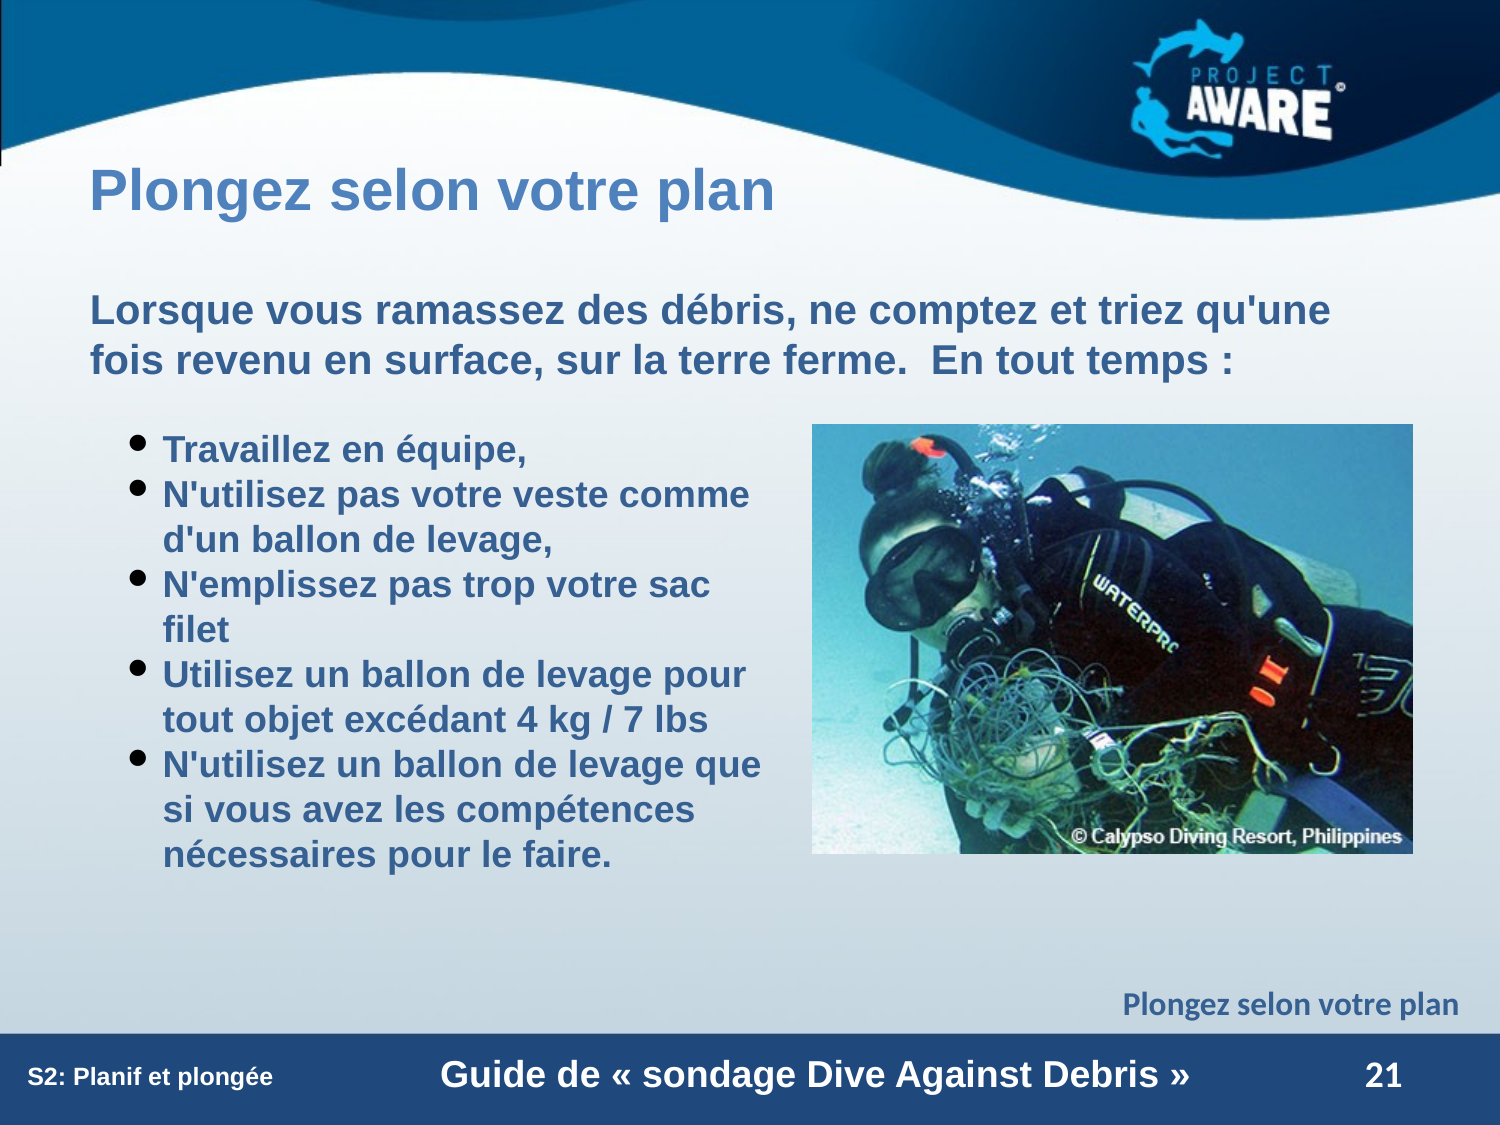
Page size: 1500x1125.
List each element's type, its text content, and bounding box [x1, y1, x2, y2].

text_box Guide de « sondage Dive Against Debris » [425, 1042, 1276, 1103]
text_box Plongez selon votre plan [909, 975, 1475, 1025]
text_box Plongez selon votre plan [74, 145, 1413, 237]
text_box Travaillez en équipe, N'utilisez pas votre veste comme d'un ballon de levage, N'emplissez pas trop votre sac filet Utilisez un ballon de levage pour tout objet excédant 4 kg / 7 lbs N'utilisez un ballon de levage que si vous avez les compétences nécessaires pour le faire. [112, 417, 800, 898]
picture [0, 0, 1500, 1037]
text_box Lorsque vous ramassez des débris, ne comptez et triez qu'une fois revenu en surface, sur la terre ferme. En tout temps : [74, 275, 1413, 388]
text_box S2: Planif et plongée [12, 1052, 425, 1103]
text_box <numéro> [1350, 1042, 1475, 1103]
